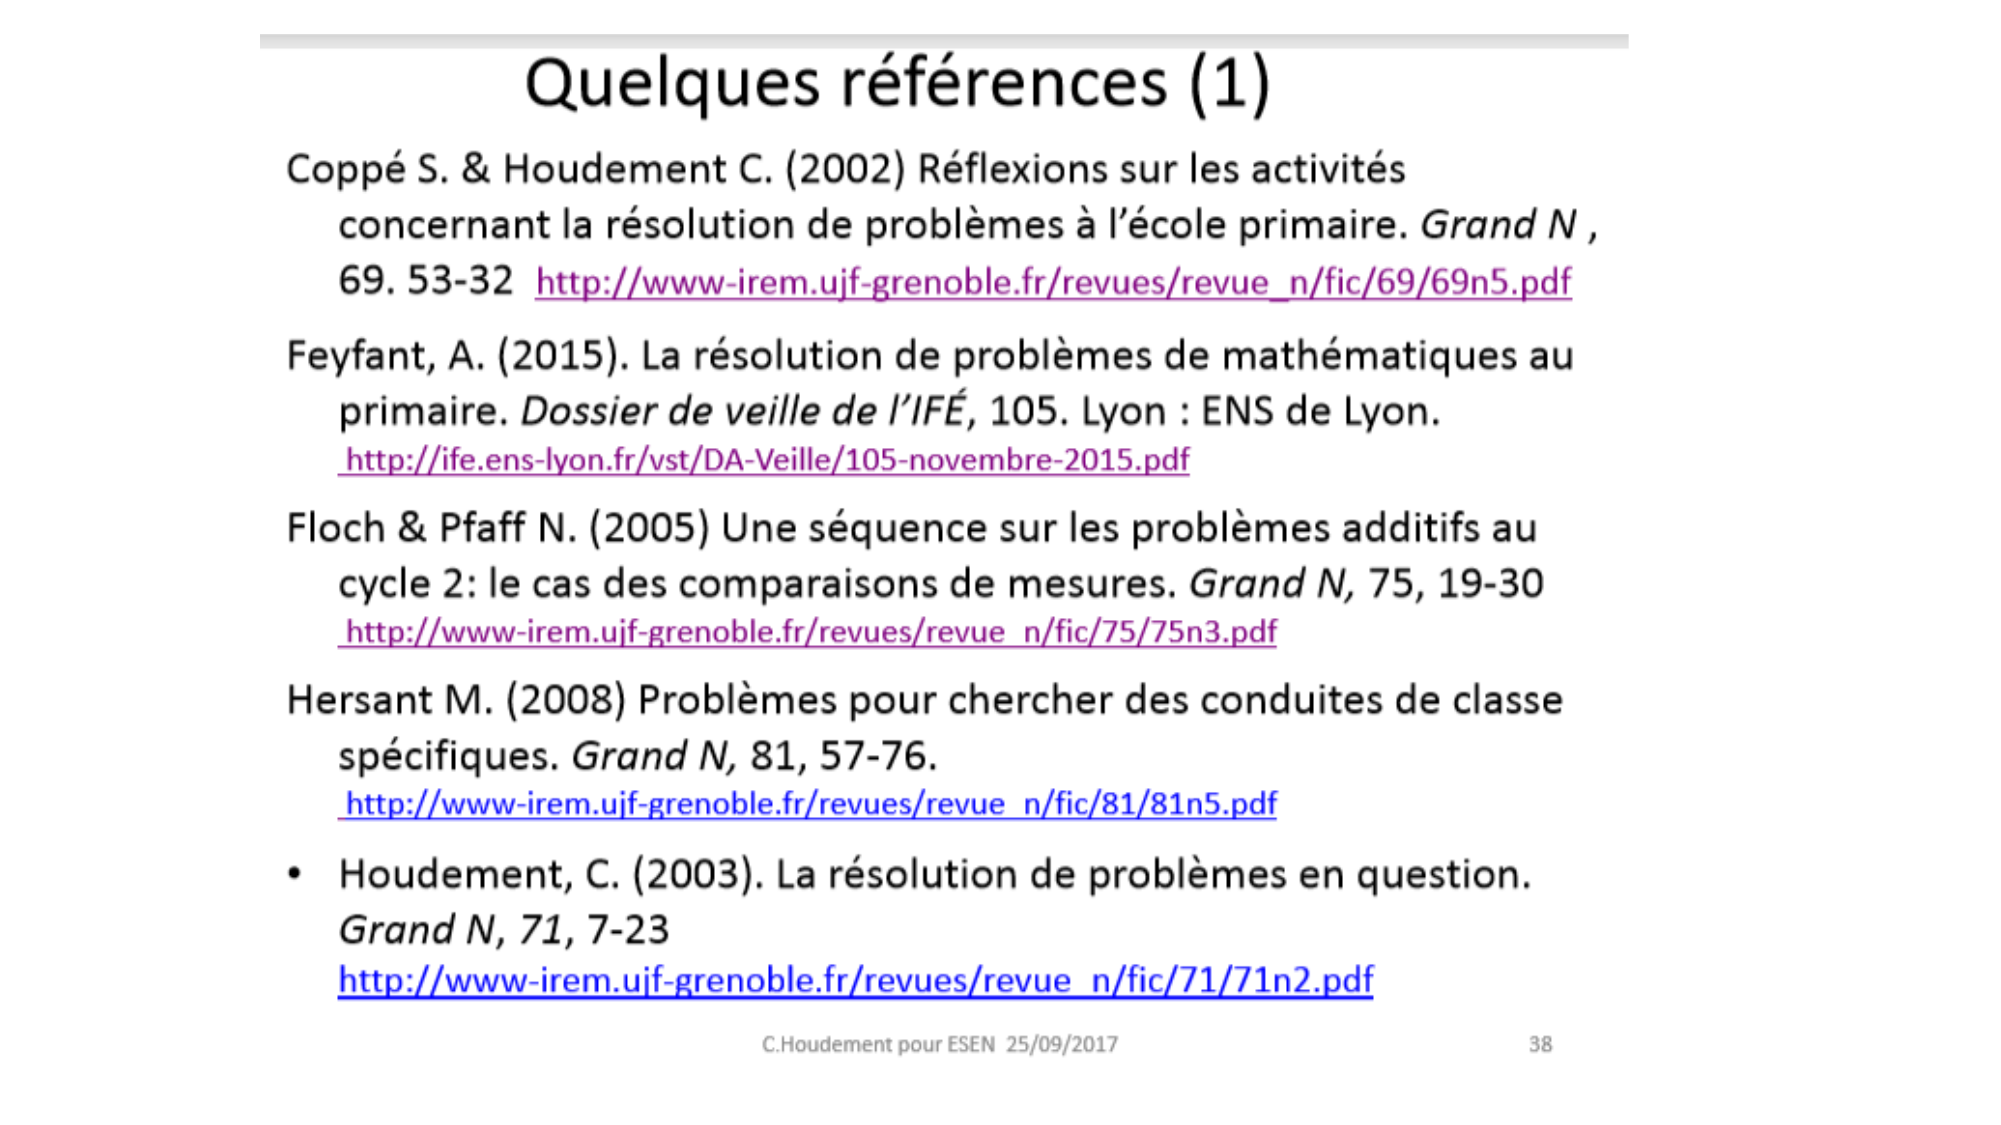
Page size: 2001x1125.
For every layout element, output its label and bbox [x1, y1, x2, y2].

picture [260, 34, 1629, 1081]
